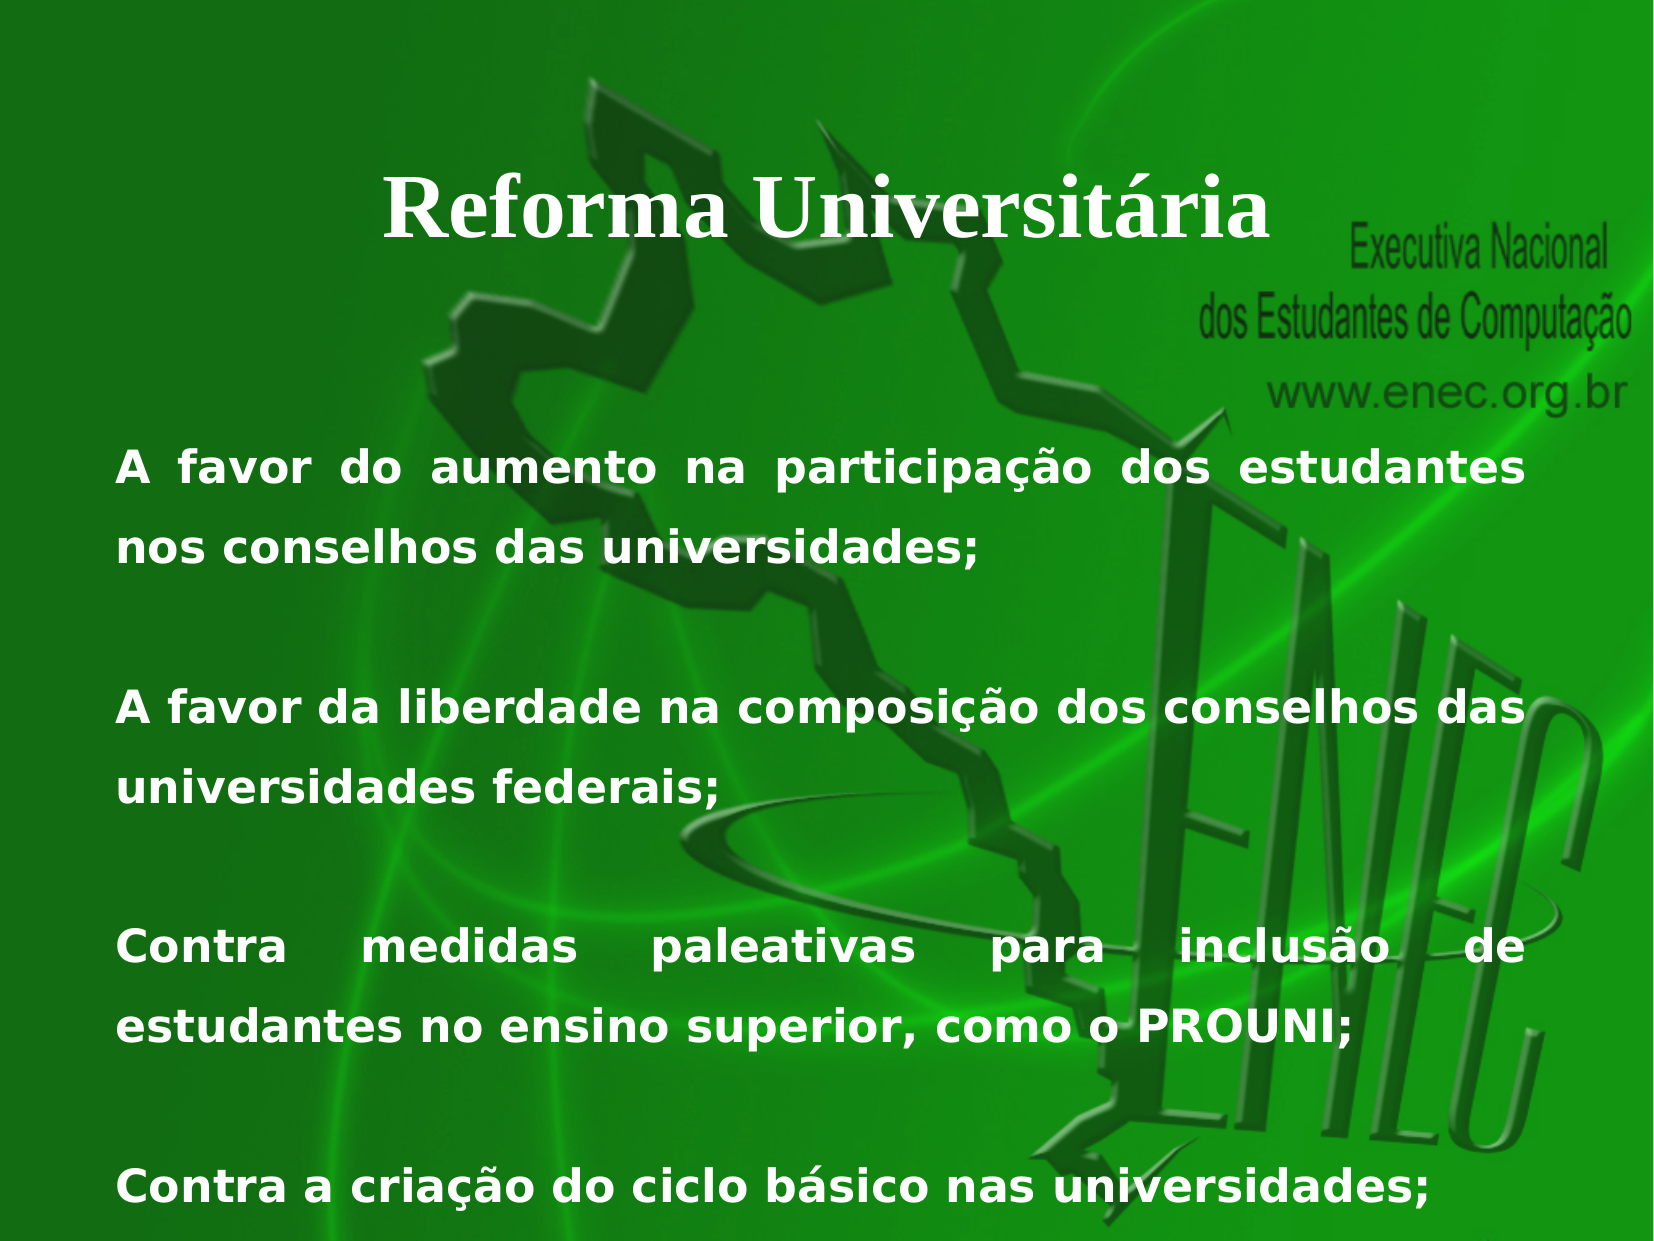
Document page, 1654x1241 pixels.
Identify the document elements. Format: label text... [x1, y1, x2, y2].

text_box A favor do aumento na participação dos estudantes nos conselhos das universidades; A favor da liberdade na composição dos conselhos das universidades federais; Contra medidas paleativas para inclusão de estudantes no ensino superior, como o PROUNI; Contra a criação do ciclo básico nas universidades; [115, 427, 1528, 1241]
title Reforma Universitária [121, 103, 1534, 311]
picture [0, 0, 1654, 1241]
